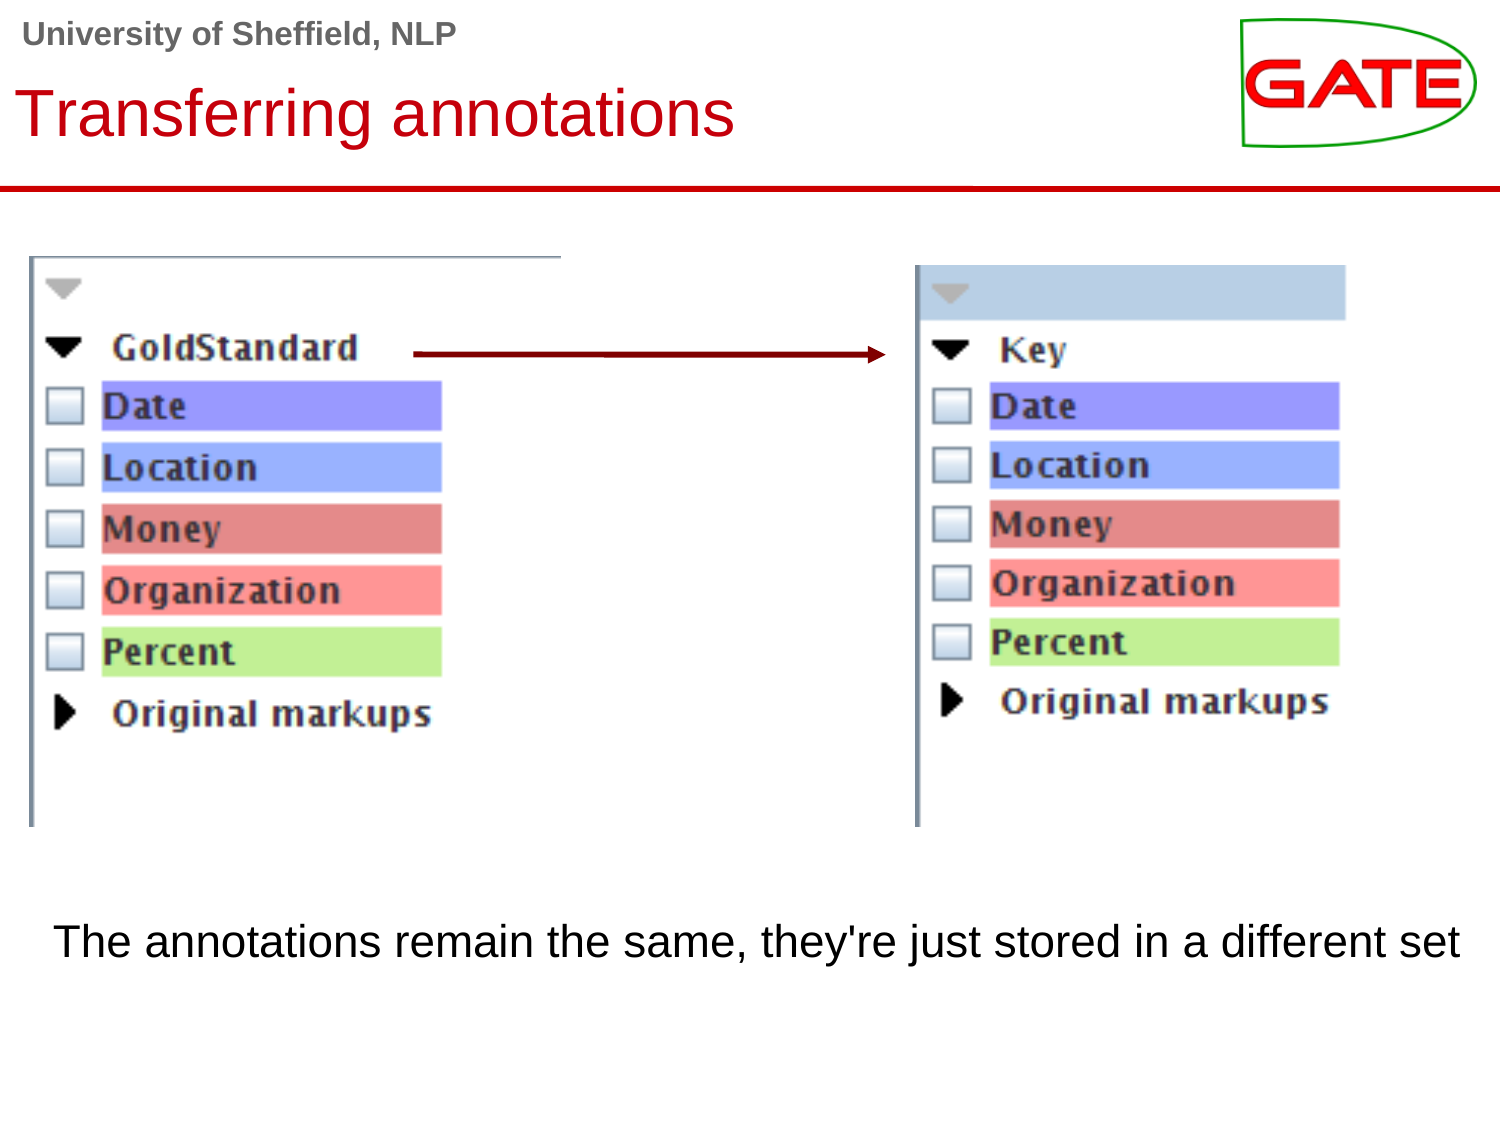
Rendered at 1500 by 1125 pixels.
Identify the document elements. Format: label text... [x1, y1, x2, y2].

title Transferring annotations [0, 4, 1241, 215]
picture [915, 265, 1453, 827]
picture [29, 256, 561, 827]
text_box The annotations remain the same, they're just stored in a different set [38, 904, 1477, 975]
picture [1241, 18, 1477, 148]
